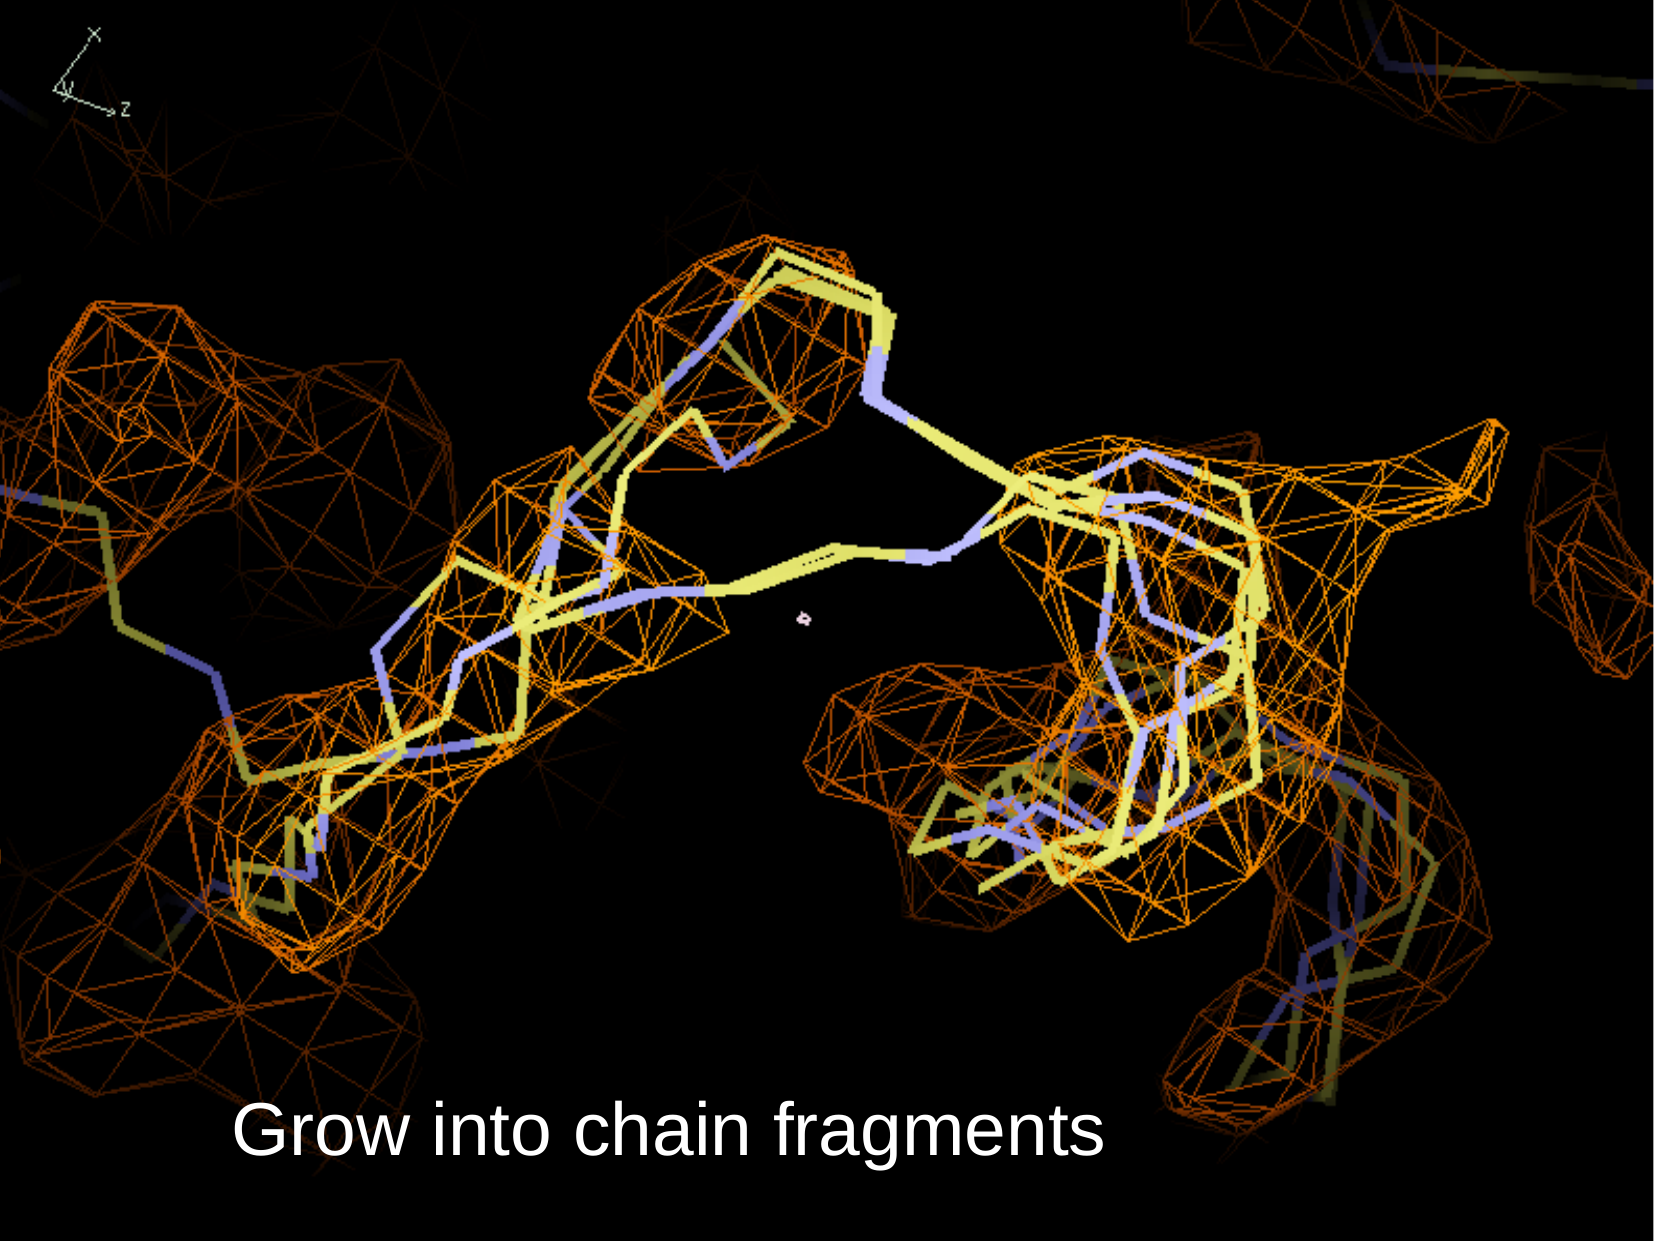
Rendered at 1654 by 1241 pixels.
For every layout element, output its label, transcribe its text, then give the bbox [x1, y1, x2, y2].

picture [0, 0, 1654, 1241]
text_box Grow into chain fragments [231, 1087, 1108, 1181]
